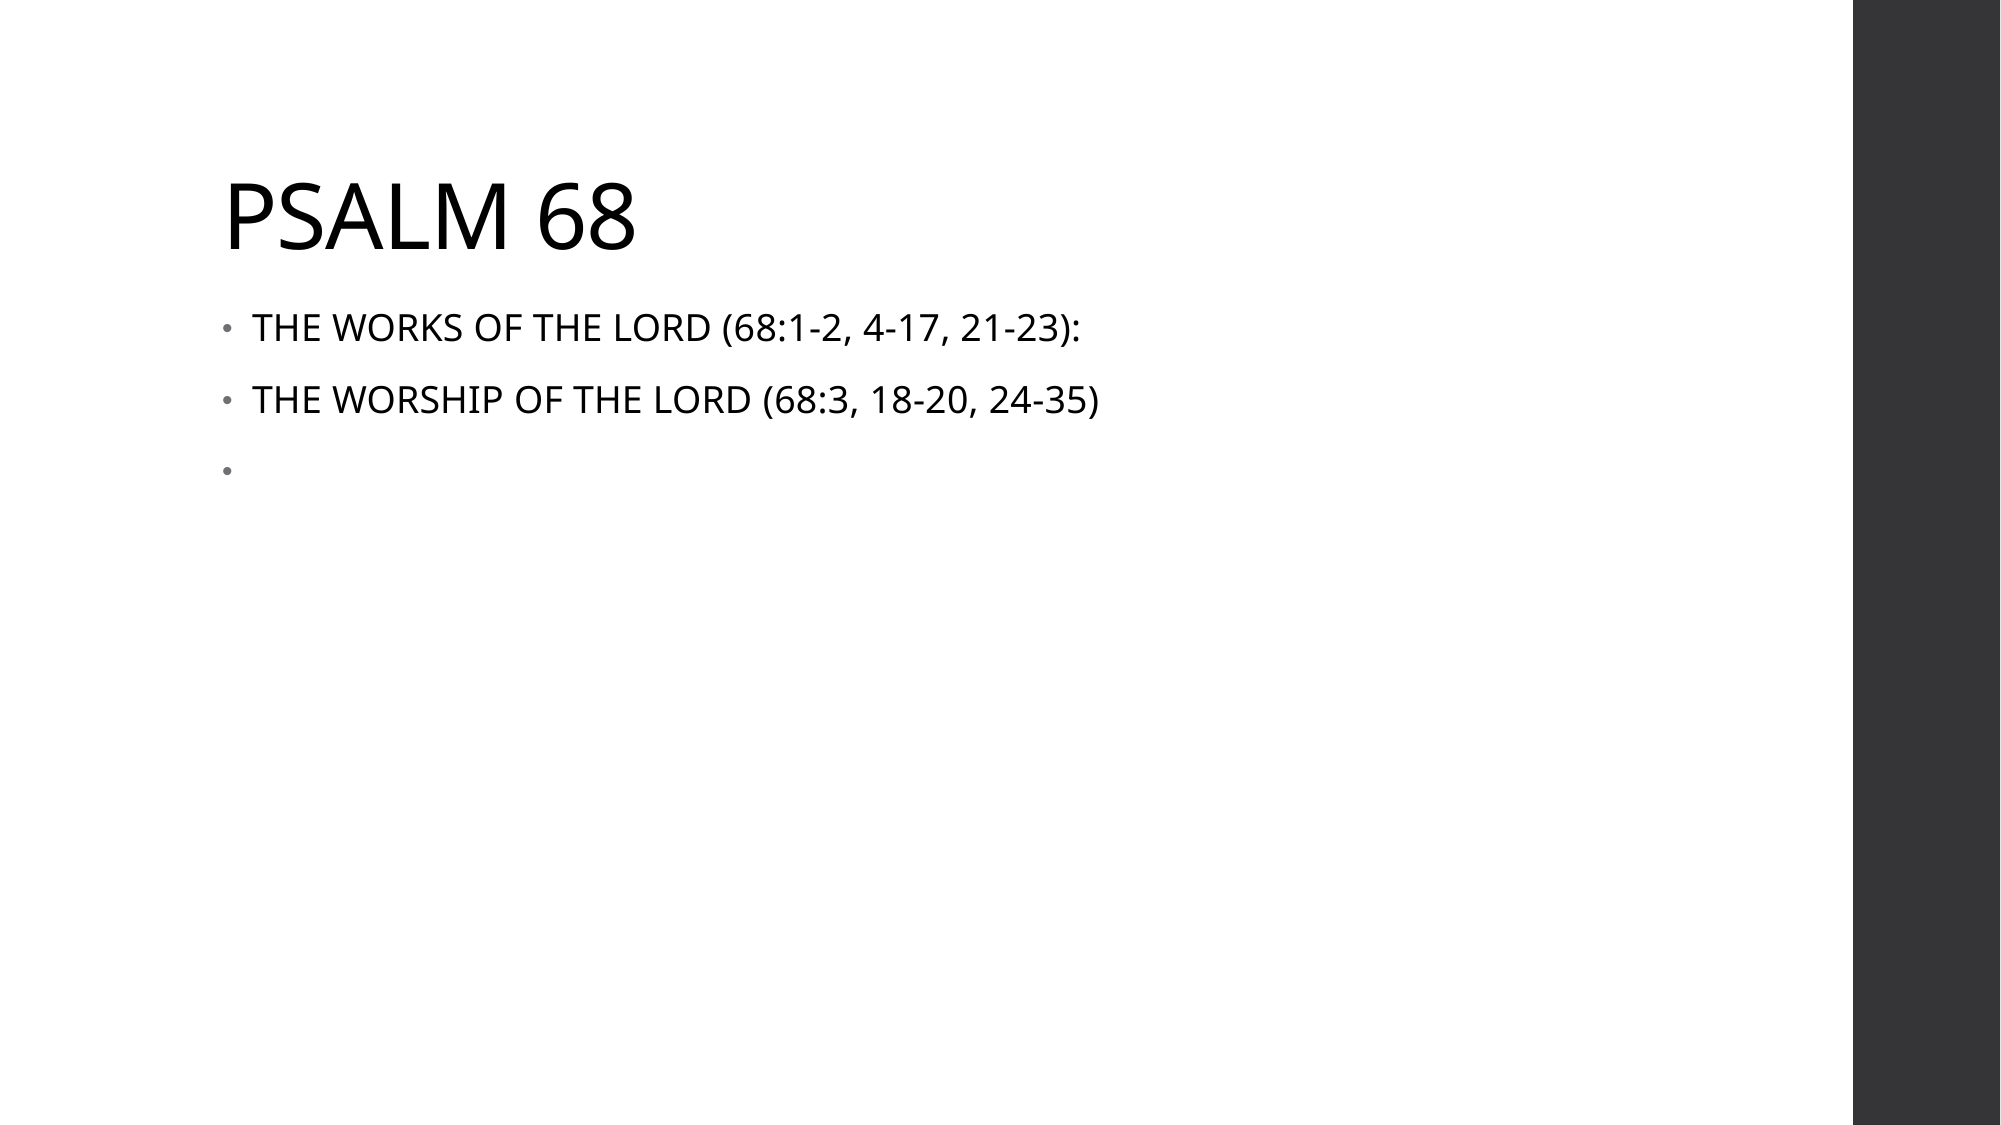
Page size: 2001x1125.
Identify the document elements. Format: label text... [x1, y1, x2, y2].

title PSALM 68 [206, 60, 1797, 278]
list THE WORKS OF THE LORD (68:1-2, 4-17, 21-23): THE WORSHIP OF THE LORD (68:3, 18-20, 24-35) [206, 299, 1617, 1014]
